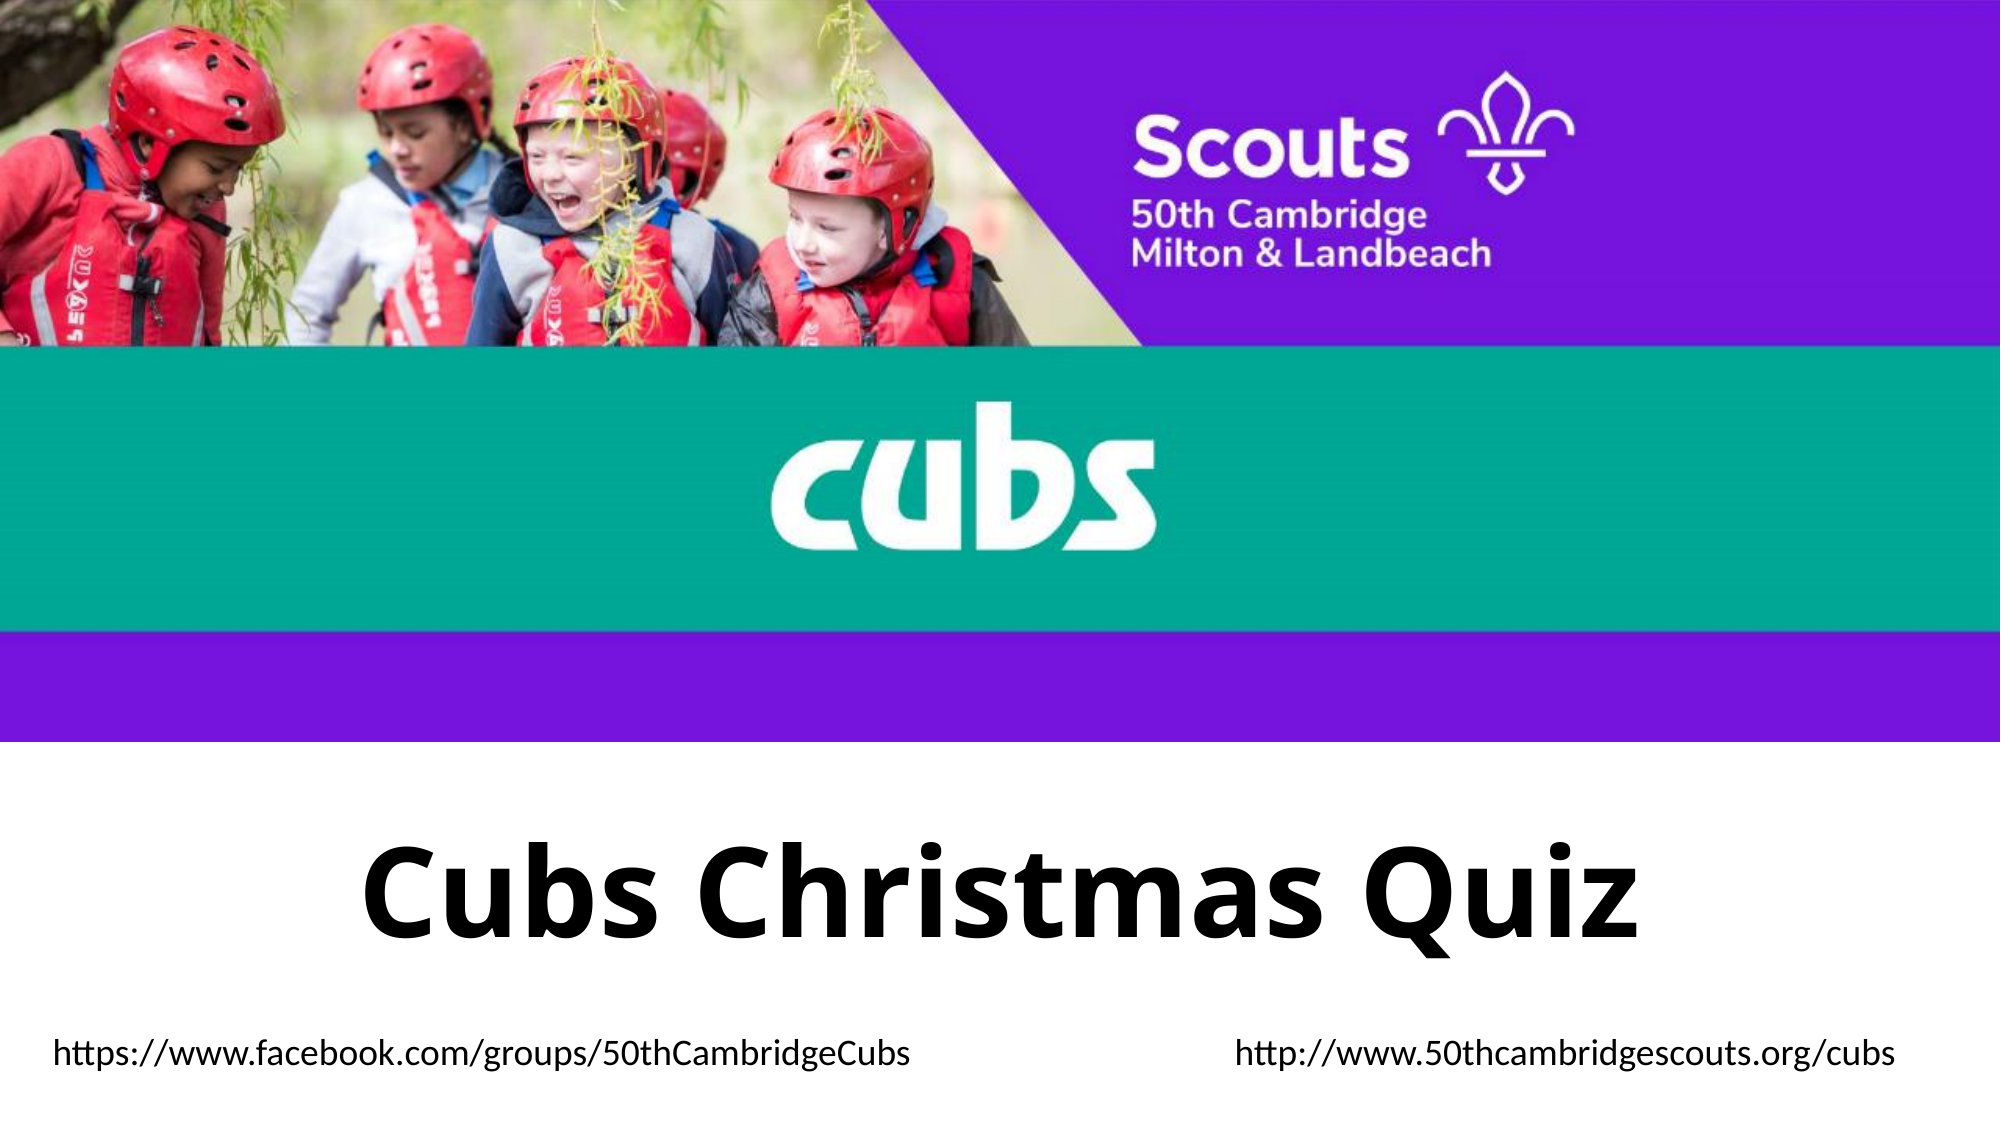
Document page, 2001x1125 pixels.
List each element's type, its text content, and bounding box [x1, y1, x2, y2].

text_box https://www.facebook.com/groups/50thCambridgeCubs [37, 1020, 1032, 1081]
picture [0, 0, 2000, 742]
text_box Cubs Christmas Quiz [321, 805, 1679, 973]
text_box http://www.50thcambridgescouts.org/cubs [1219, 1020, 1949, 1082]
